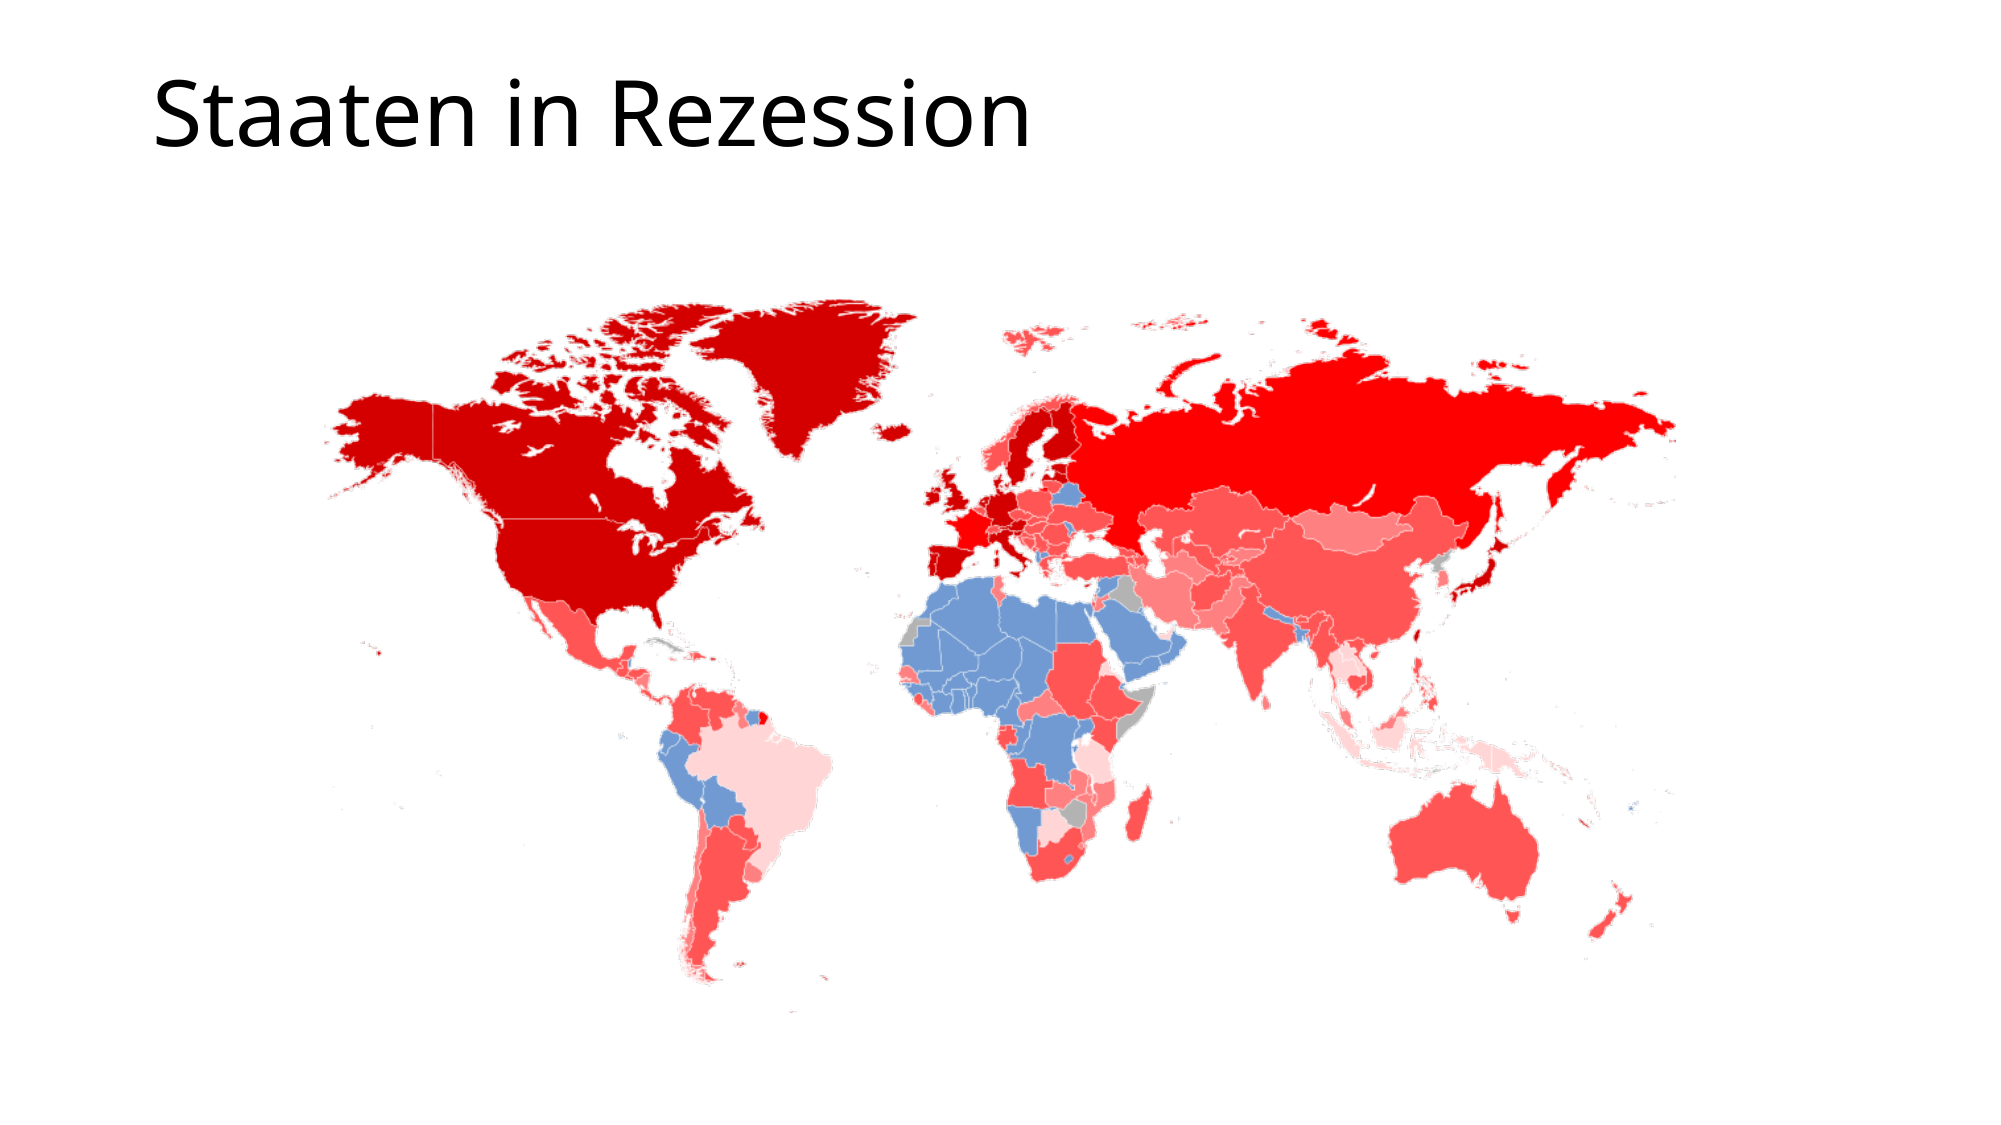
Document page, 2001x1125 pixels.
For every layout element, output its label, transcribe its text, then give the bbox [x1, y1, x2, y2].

picture [324, 299, 1676, 1014]
title Staaten in Rezession [137, 59, 1862, 186]
